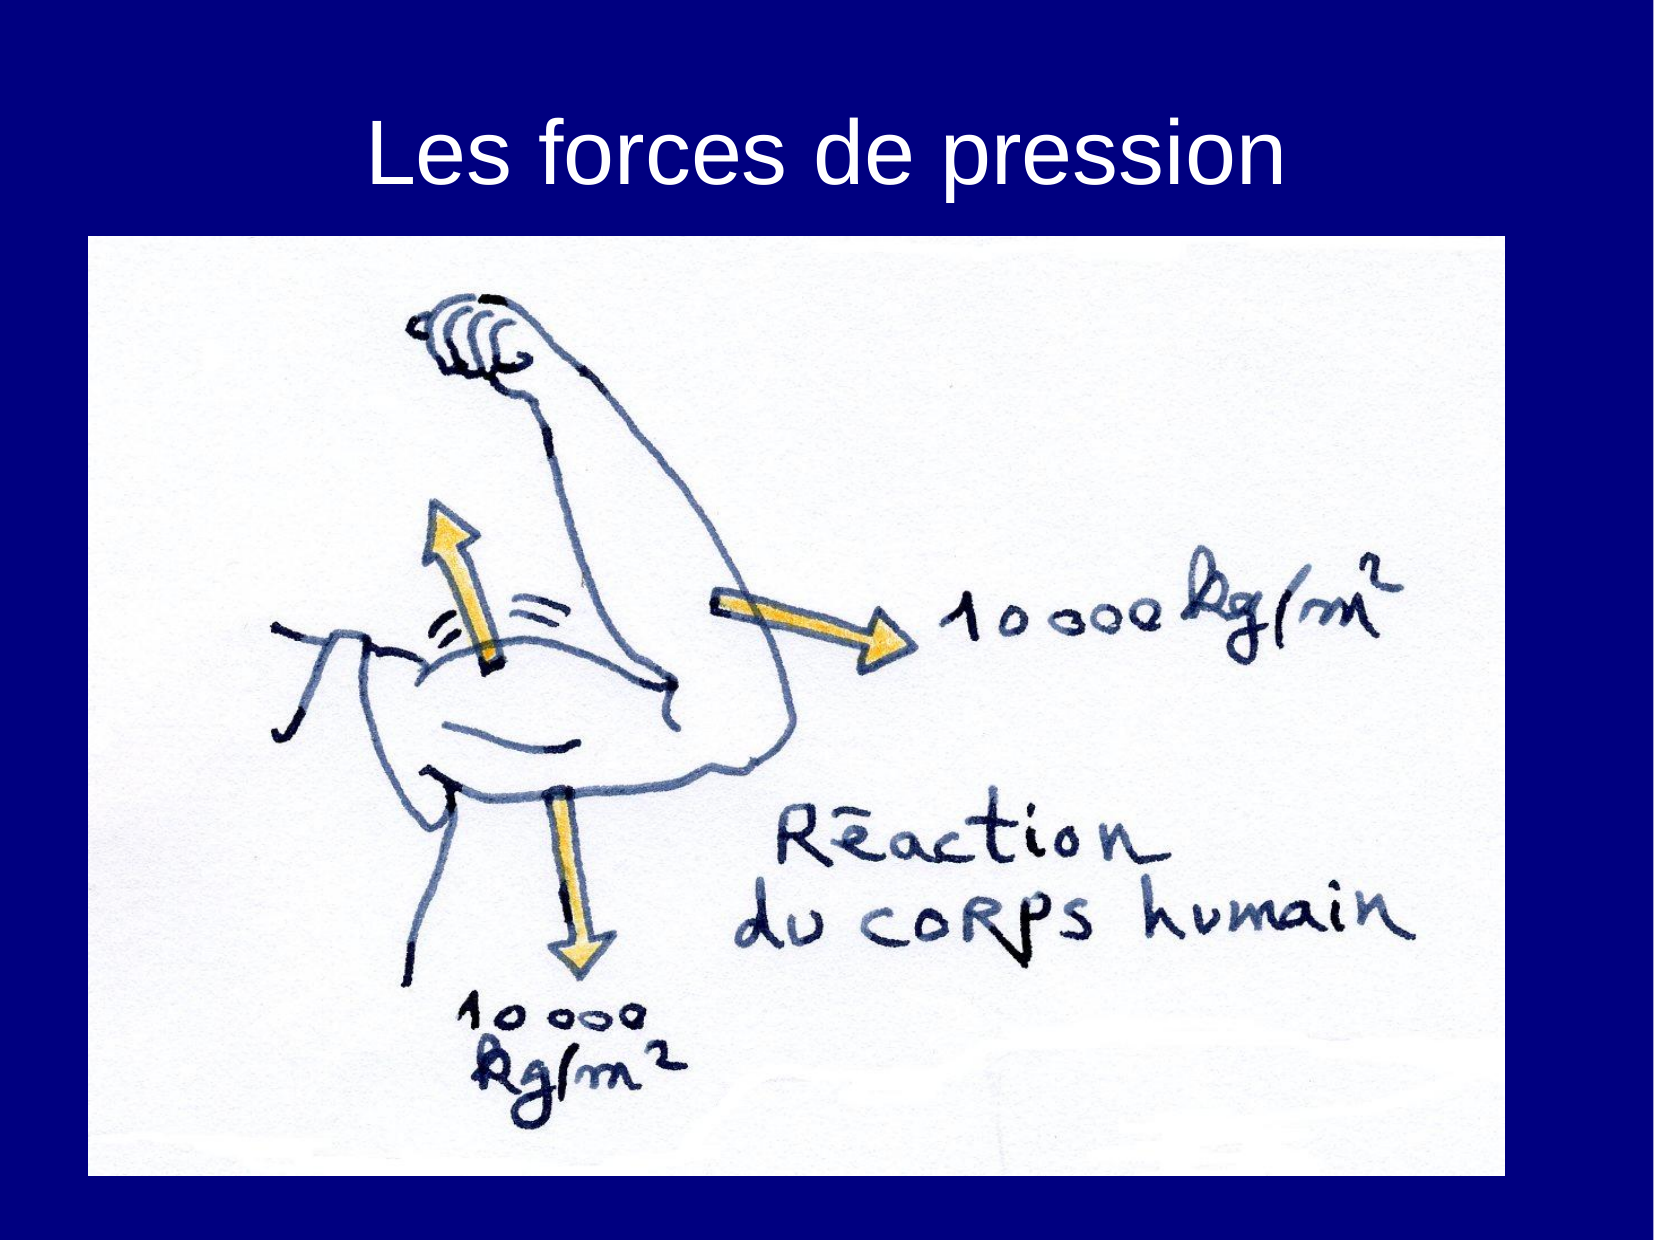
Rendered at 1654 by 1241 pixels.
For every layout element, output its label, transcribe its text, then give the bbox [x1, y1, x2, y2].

title Les forces de pression [82, 49, 1571, 257]
picture [88, 236, 1505, 1177]
